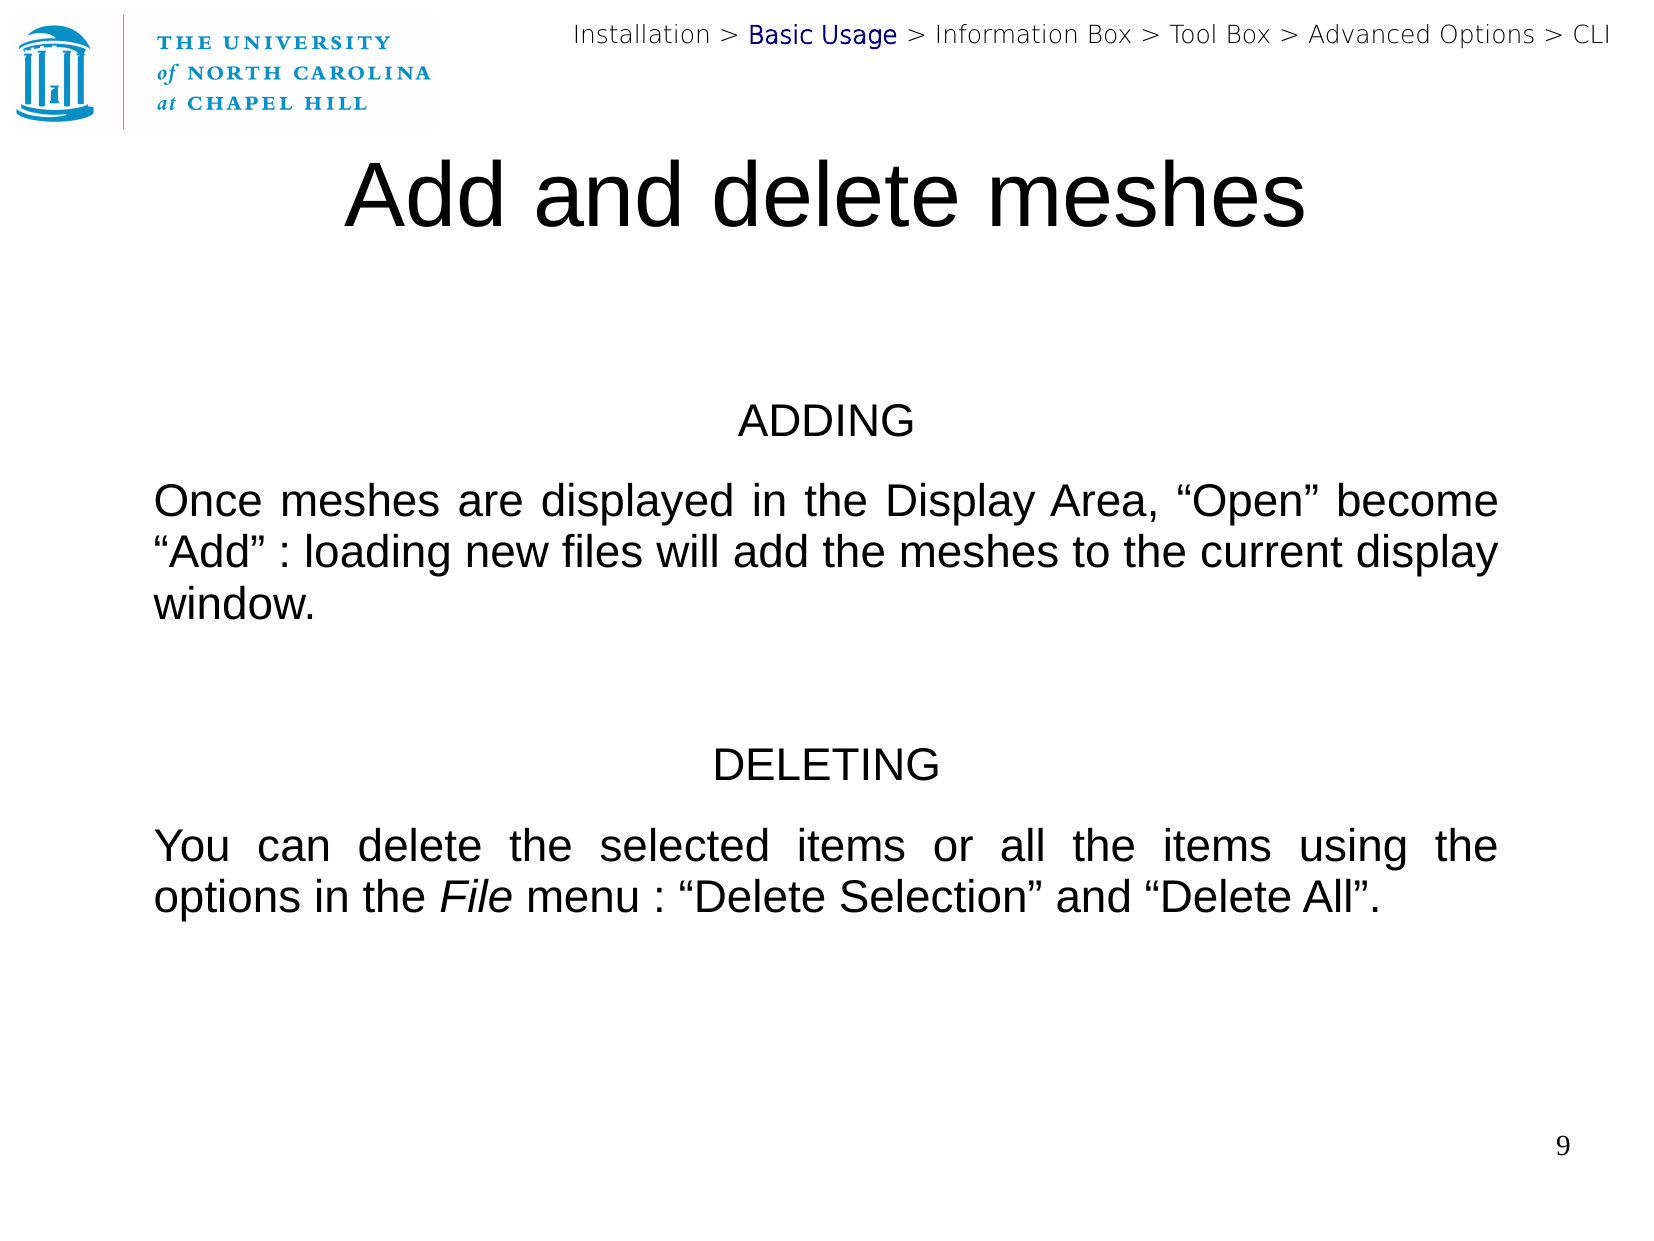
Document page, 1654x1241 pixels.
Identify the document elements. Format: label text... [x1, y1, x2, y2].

title Add and delete meshes [82, 90, 1571, 298]
picture [11, 12, 436, 132]
text_box Installation > Basic Usage > Information Box > Tool Box > Advanced Options > CLI [558, 12, 1654, 57]
list ADDING Once meshes are displayed in the Display Area, “Open” become “Add” : loading new files will add the meshes to the current display window. DELETING You can delete the selected items or all the items using the options in the File menu : “Delete Selection” and “Delete All”. [82, 313, 1501, 1133]
